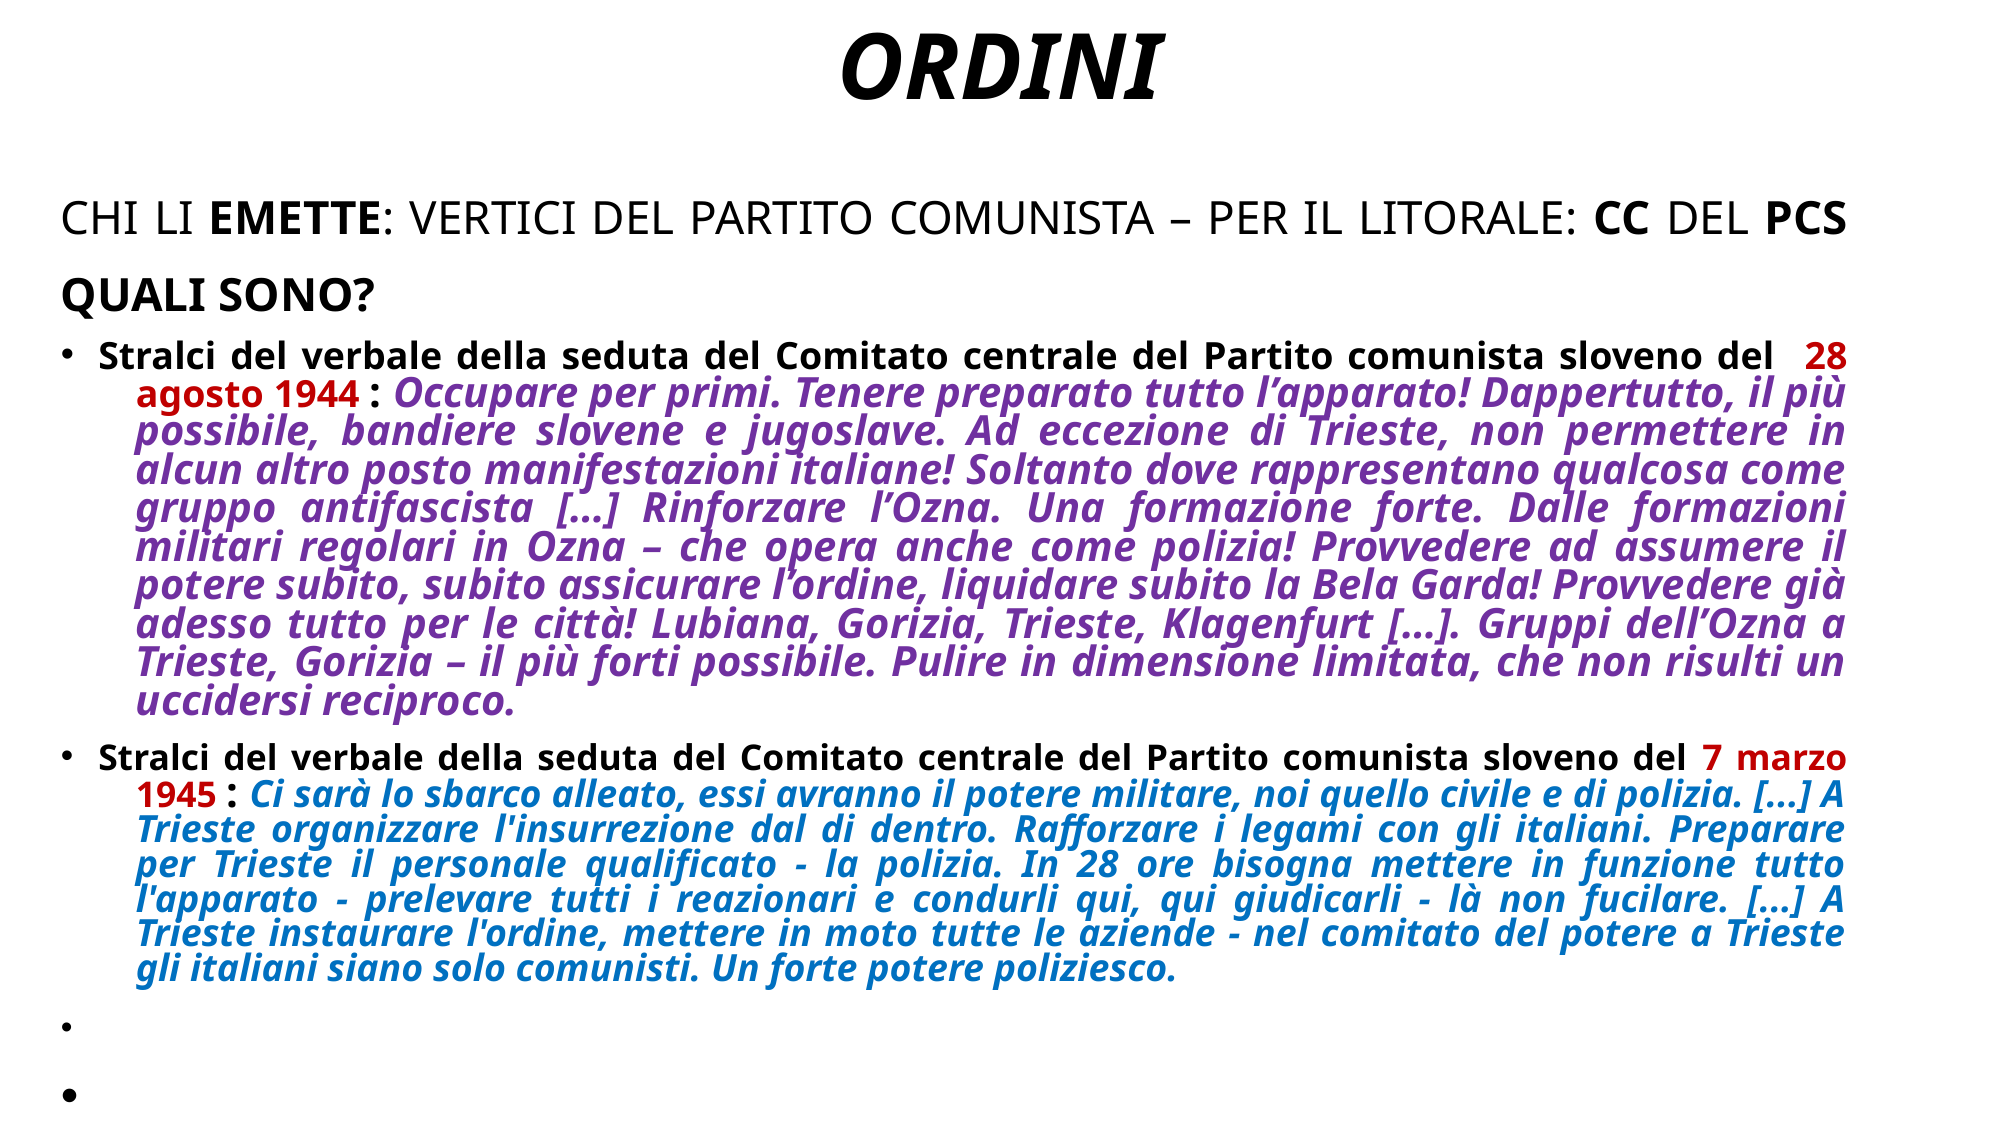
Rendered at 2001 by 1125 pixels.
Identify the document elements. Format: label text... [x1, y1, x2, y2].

list CHI LI EMETTE: VERTICI DEL PARTITO COMUNISTA – PER IL LITORALE: CC DEL PCS QUALI SONO? Stralci del verbale della seduta del Comitato centrale del Partito comunista sloveno del 28 agosto 1944 : Occupare per primi. Tenere preparato tutto l’apparato! Dappertutto, il più possibile, bandiere slovene e jugoslave. Ad eccezione di Trieste, non permettere in alcun altro posto manifestazioni italiane! Soltanto dove rappresentano qualcosa come gruppo antifascista […] Rinforzare l’Ozna. Una formazione forte. Dalle formazioni militari regolari in Ozna – che opera anche come polizia! Provvedere ad assumere il potere subito, subito assicurare l’ordine, liquidare subito la Bela Garda! Provvedere già adesso tutto per le città! Lubiana, Gorizia, Trieste, Klagenfurt […]. Gruppi dell’Ozna a Trieste, Gorizia – il più forti possibile. Pulire in dimensione limitata, che non risulti un uccidersi reciproco. Stralci del verbale della seduta del Comitato centrale del Partito comunista sloveno del 7 marzo 1945 : Ci sarà lo sbarco alleato, essi avranno il potere militare, noi quello civile e di polizia. [...] A Trieste organizzare l'insurrezione dal di dentro. Rafforzare i legami con gli italiani. Preparare per Trieste il personale qualificato - la polizia. In 28 ore bisogna mettere in funzione tutto l'apparato - prelevare tutti i reazionari e condurli qui, qui giudicarli - là non fucilare. [...] A Trieste instaurare l'ordine, mettere in moto tutte le aziende - nel comitato del potere a Trieste gli italiani siano solo comunisti. Un forte potere poliziesco. [45, 159, 1863, 1107]
title ORDINI [137, 0, 1863, 141]
